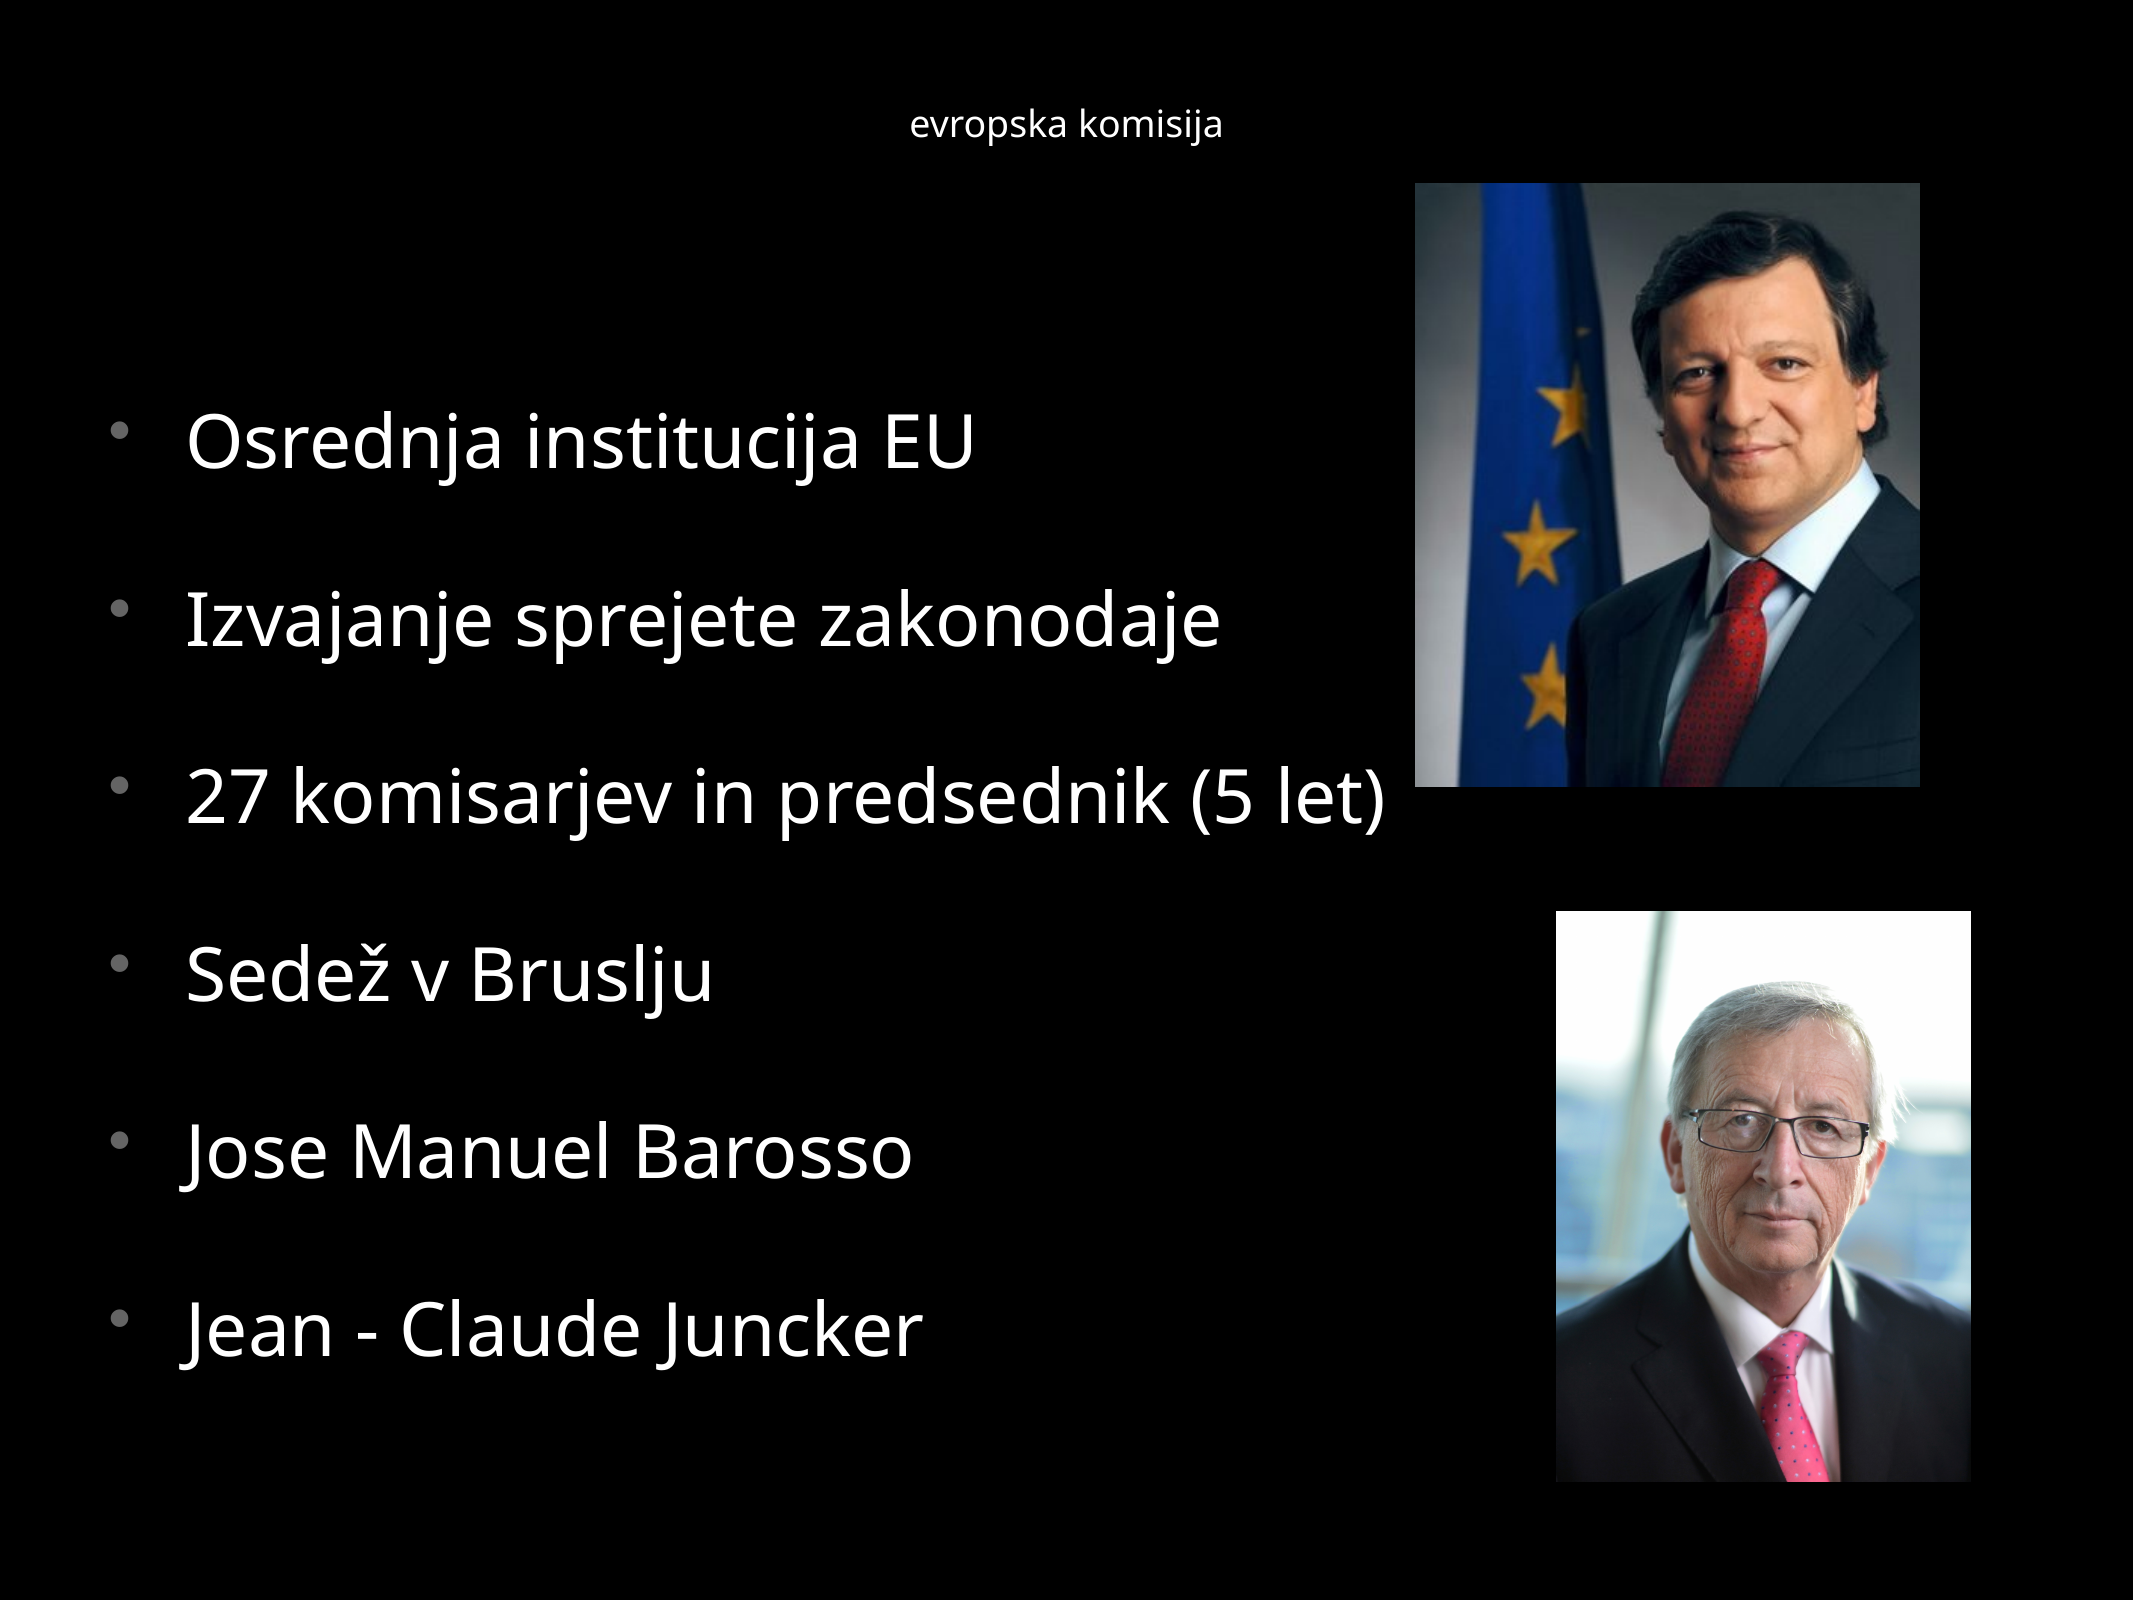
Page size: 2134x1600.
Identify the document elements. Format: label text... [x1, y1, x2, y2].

picture [1415, 183, 1920, 787]
list Osrednja institucija EU Izvajanje sprejete zakonodaje 27 komisarjev in predsednik (5 let) Sedež v Bruslju Jose Manuel Barosso Jean - Claude Juncker [108, 331, 2025, 1434]
picture [1556, 911, 1971, 1482]
title evropska komisija [108, 99, 2025, 331]
